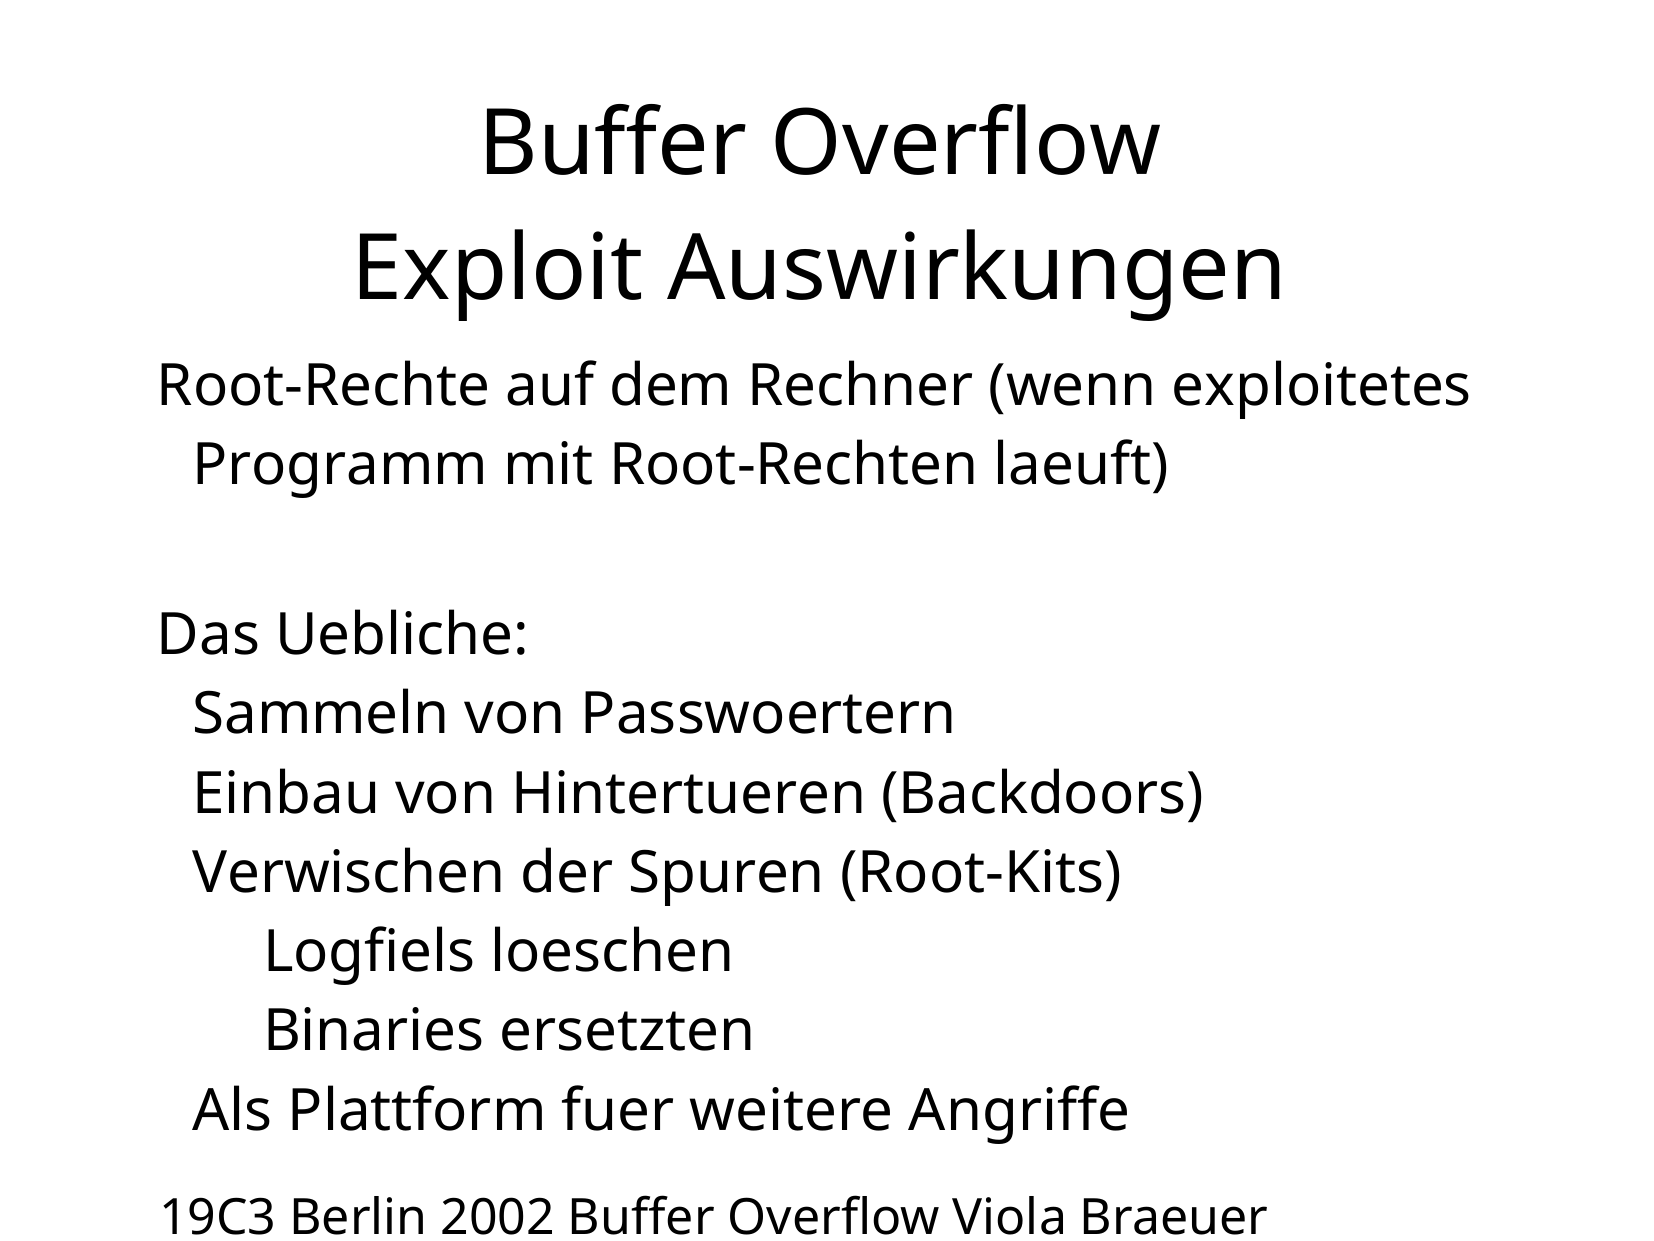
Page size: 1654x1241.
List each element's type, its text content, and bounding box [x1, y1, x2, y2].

text_box 19C3 Berlin 2002 Buffer Overflow Viola Braeuer [159, 1112, 1269, 1241]
text_box Buffer Overflow Exploit Auswirkungen [114, 0, 1527, 327]
text_box Root-Rechte auf dem Rechner (wenn exploitetes Programm mit Root-Rechten laeuft) Das Uebliche: Sammeln von Passwoertern Einbau von Hintertueren (Backdoors) Verwischen der Spuren (Root-Kits) Logfiels loeschen Binaries ersetzten Als Plattform fuer weitere Angriffe [121, 252, 1534, 1148]
